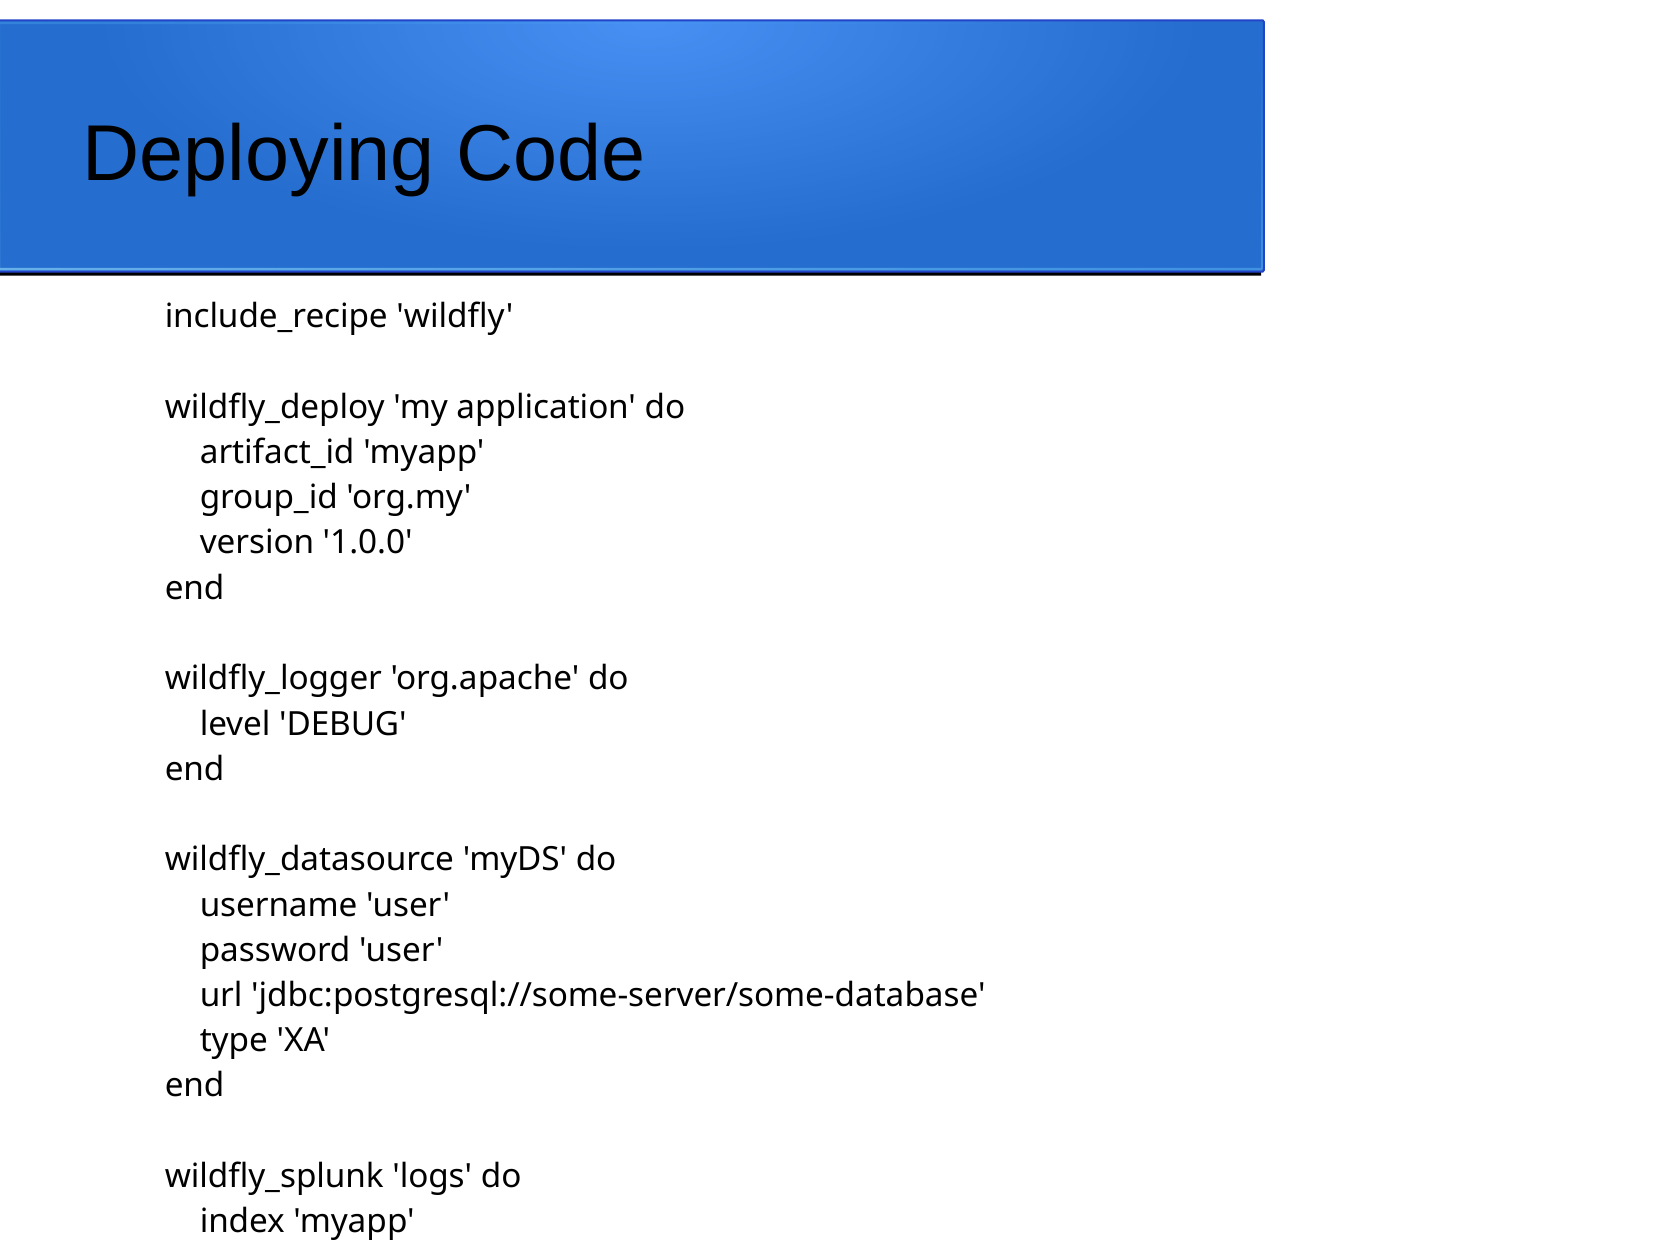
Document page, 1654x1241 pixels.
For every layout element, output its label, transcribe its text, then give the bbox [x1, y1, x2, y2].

text_box include_recipe 'wildfly' wildfly_deploy 'my application' do artifact_id 'myapp' group_id 'org.my' version '1.0.0' end wildfly_logger 'org.apache' do level 'DEBUG' end wildfly_datasource 'myDS' do username 'user' password 'user' url 'jdbc:postgresql://some-server/some-database' type 'XA' end wildfly_splunk 'logs' do index 'myapp' sourcetype 'wildfly_production' end [150, 285, 1501, 1186]
title Deploying Code [82, 49, 1571, 257]
